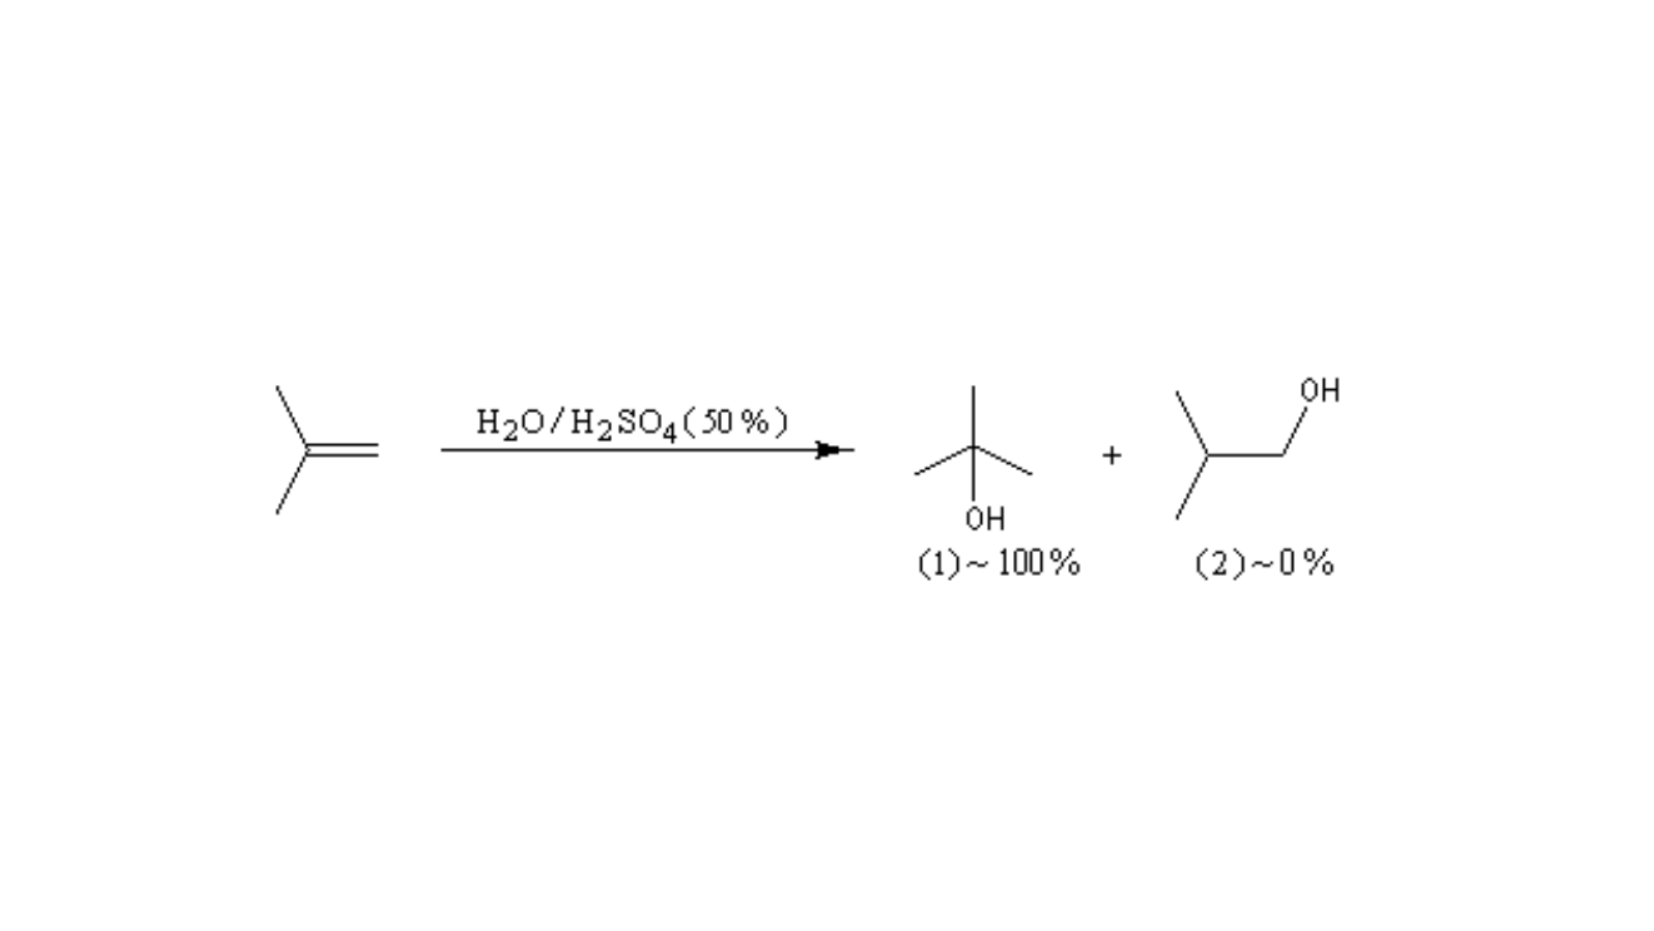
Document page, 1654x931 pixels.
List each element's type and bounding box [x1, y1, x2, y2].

picture [203, 315, 1451, 611]
